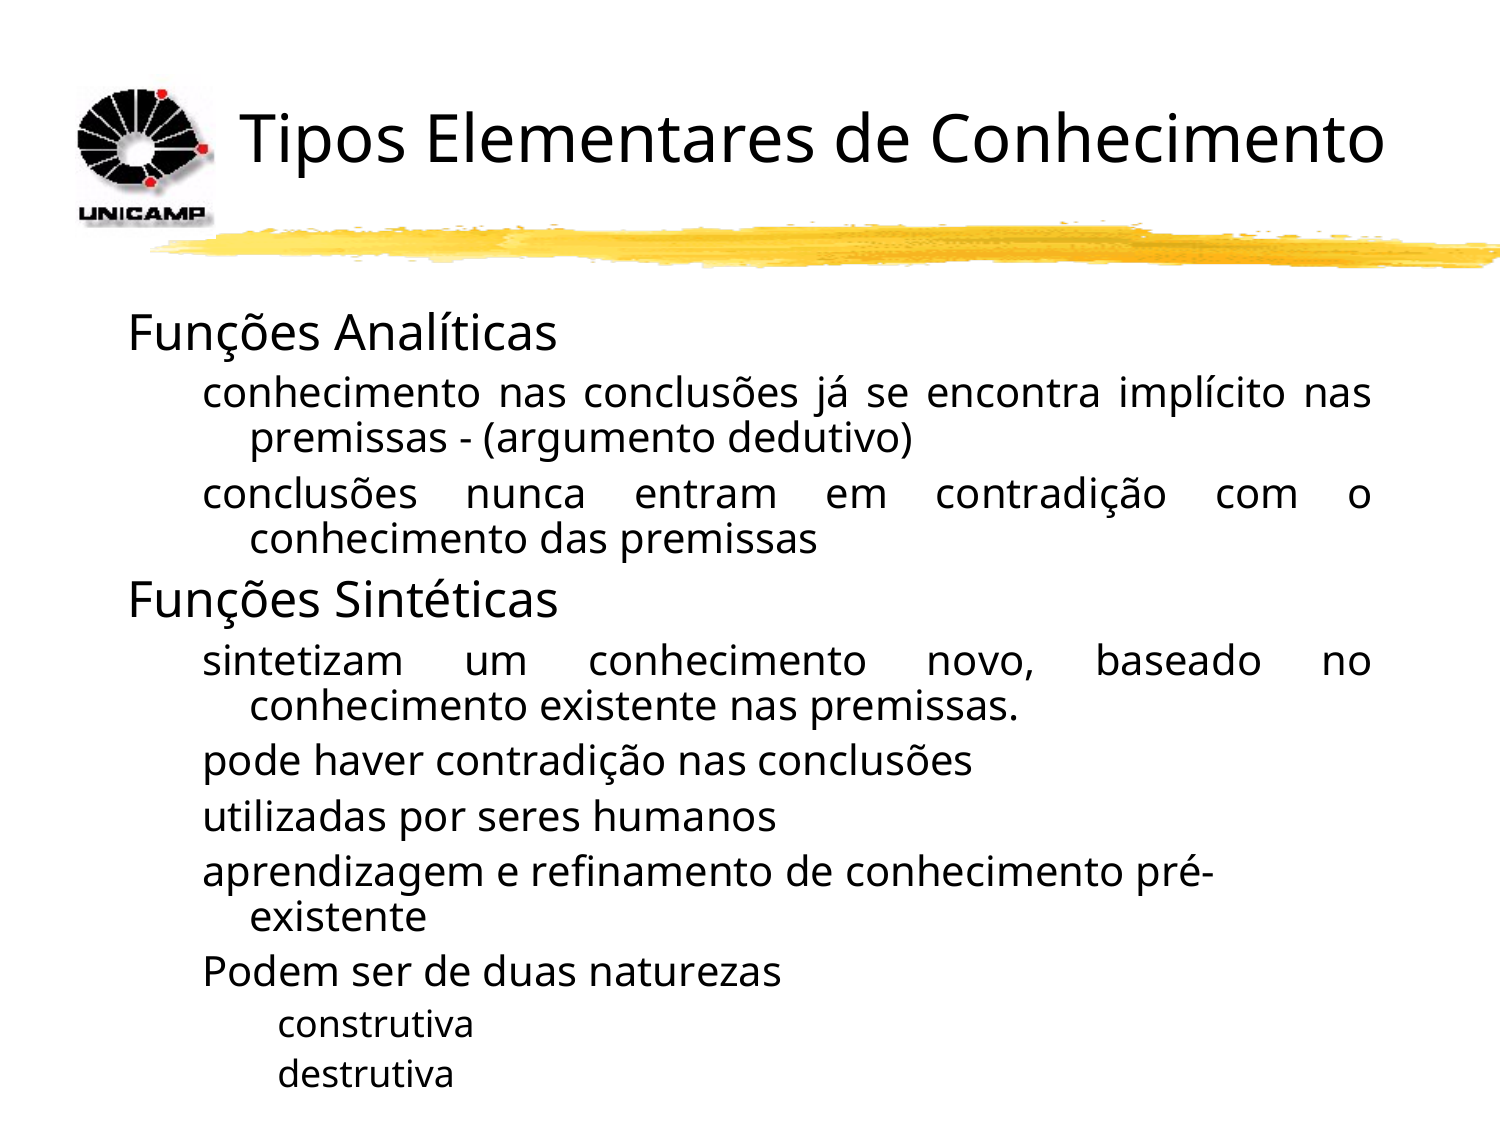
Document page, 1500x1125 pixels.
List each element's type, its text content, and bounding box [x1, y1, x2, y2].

text_box Funções Analíticas conhecimento nas conclusões já se encontra implícito nas premissas - (argumento dedutivo) conclusões nunca entram em contradição com o conhecimento das premissas Funções Sintéticas sintetizam um conhecimento novo, baseado no conhecimento existente nas premissas. pode haver contradição nas conclusões utilizadas por seres humanos aprendizagem e refinamento de conhecimento pré-existente Podem ser de duas naturezas construtiva destrutiva [112, 299, 1388, 1041]
picture [75, 74, 1500, 279]
text_box Tipos Elementares de Conhecimento [224, 89, 1500, 193]
